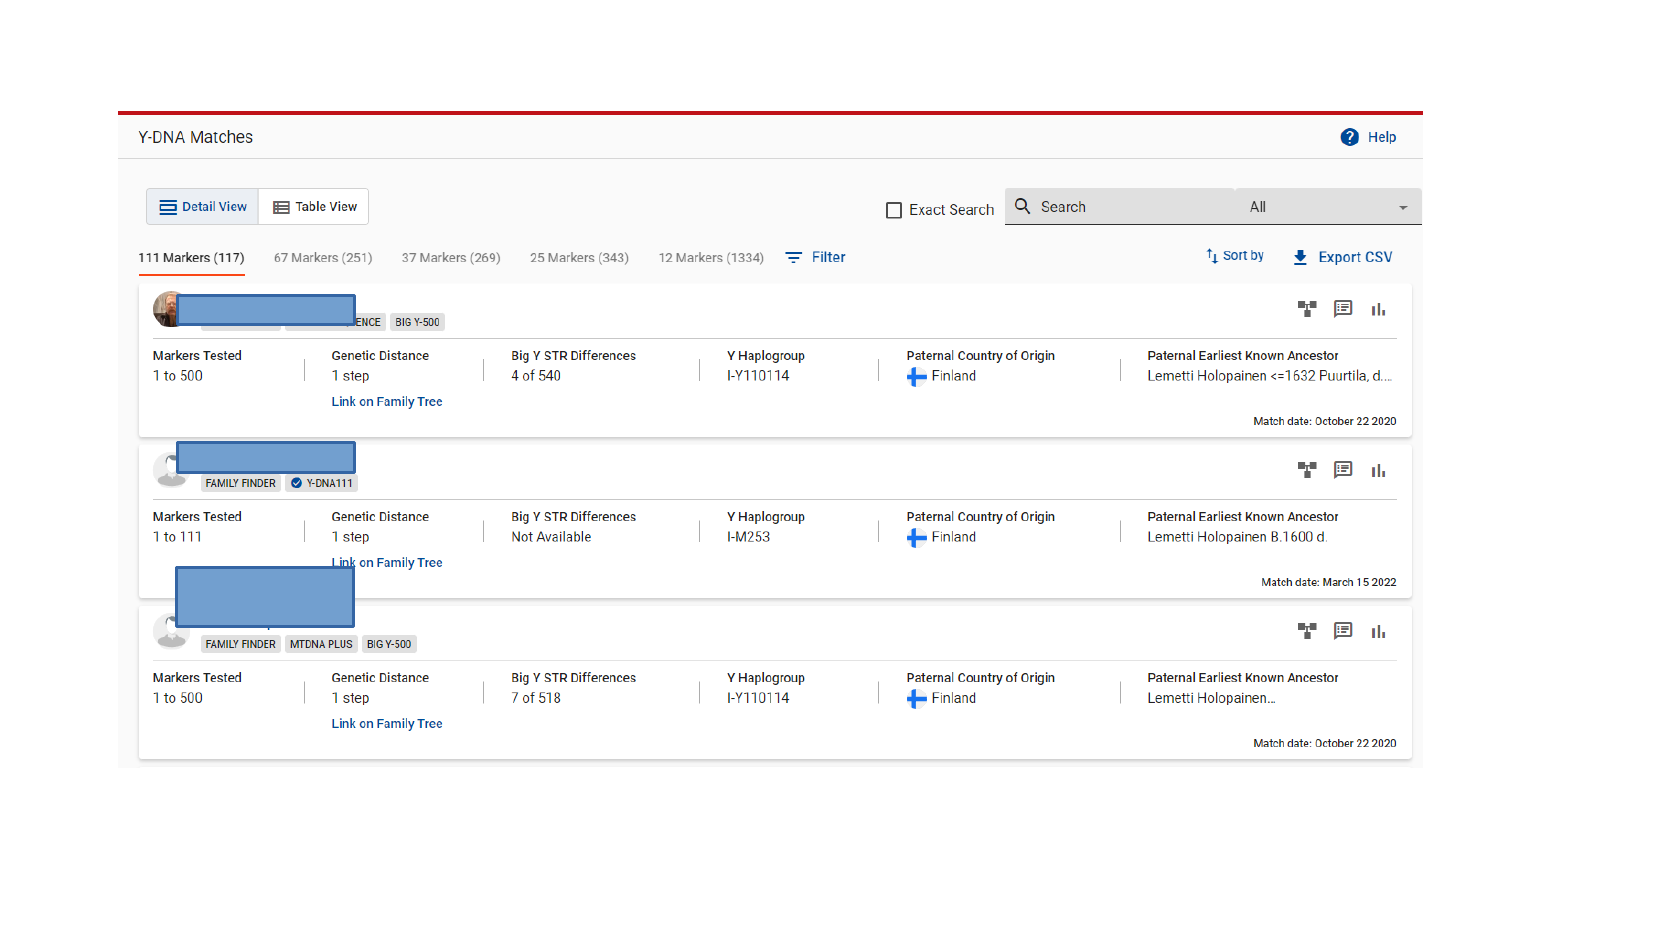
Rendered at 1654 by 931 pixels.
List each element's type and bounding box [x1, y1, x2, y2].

text_box [177, 442, 355, 473]
text_box [176, 567, 354, 627]
picture [118, 111, 1423, 768]
text_box [177, 295, 355, 325]
